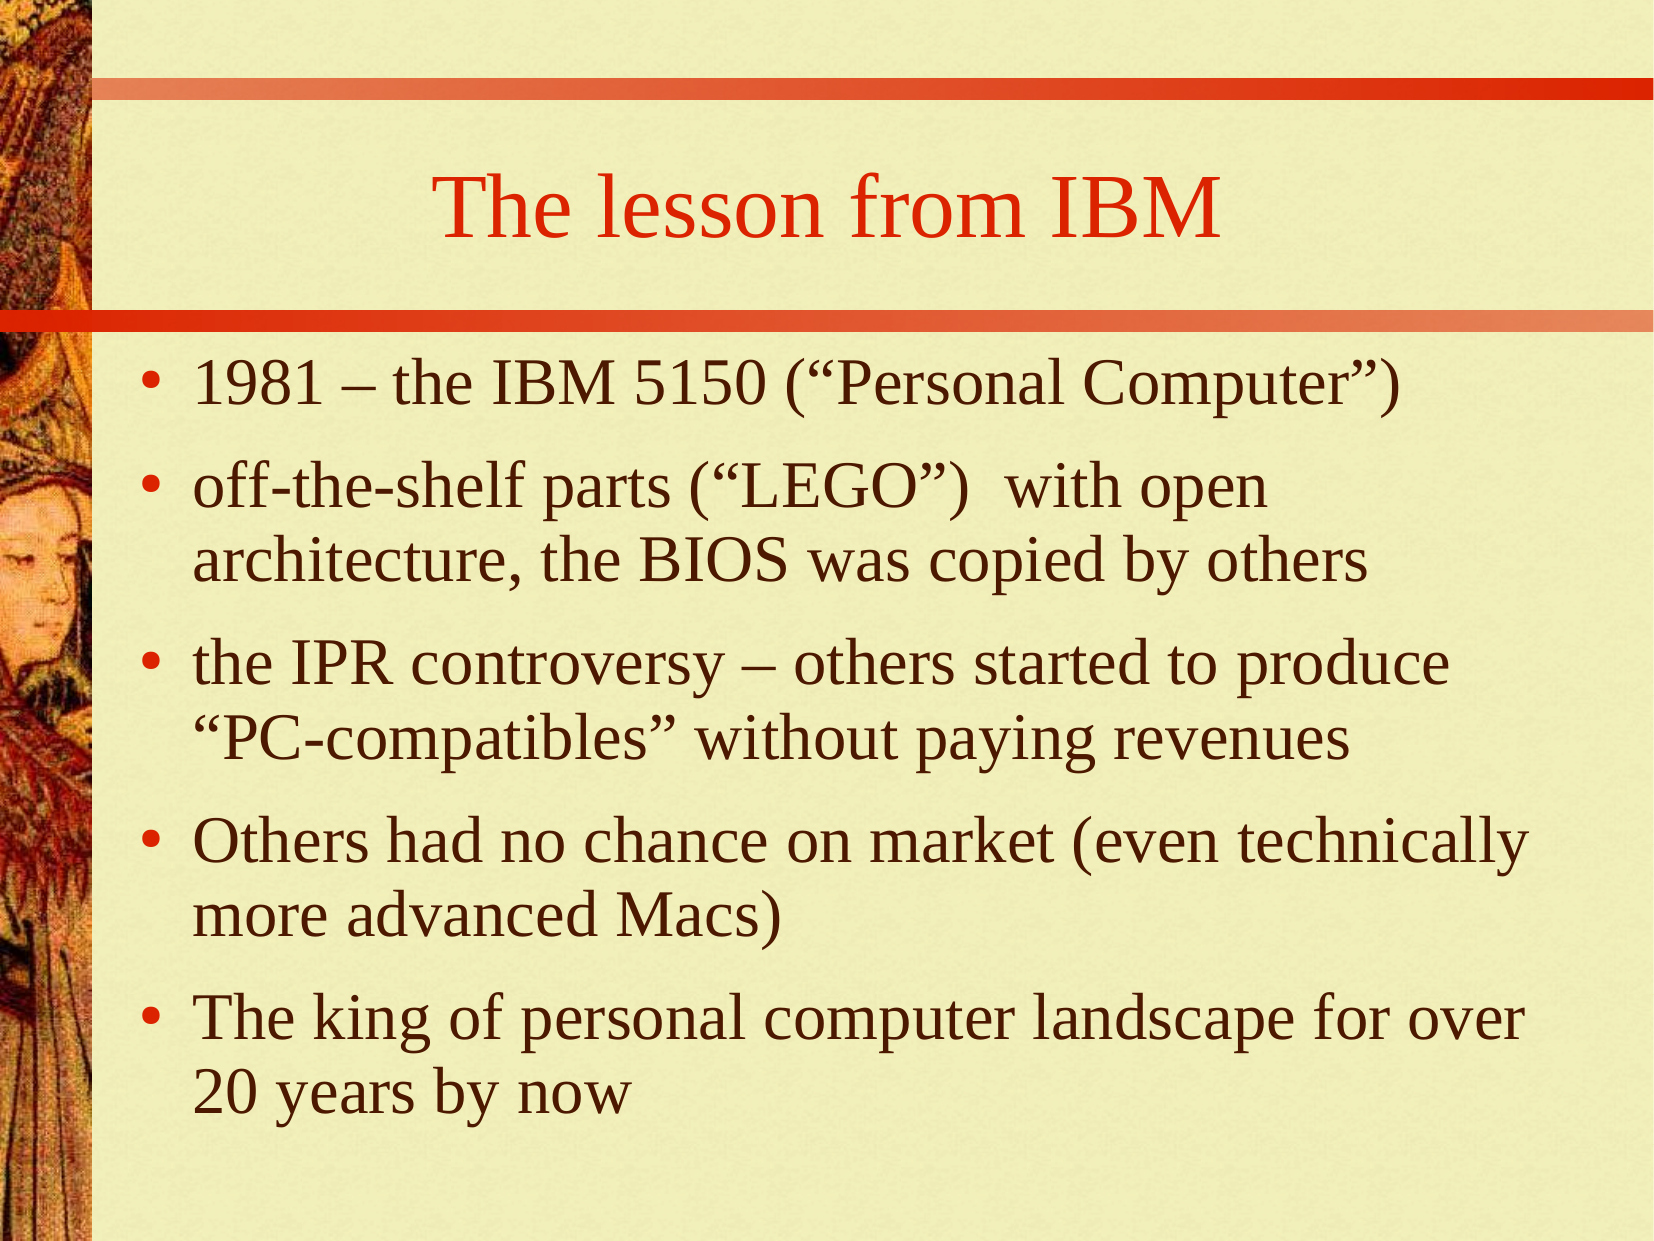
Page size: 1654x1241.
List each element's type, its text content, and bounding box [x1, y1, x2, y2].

picture [0, 0, 1654, 310]
title The lesson from IBM [121, 102, 1534, 311]
list 1981 – the IBM 5150 (“Personal Computer”) off-the-shelf parts (“LEGO”) with open architecture, the BIOS was copied by others the IPR controversy – others started to produce “PC-compatibles” without paying revenues Others had no chance on market (even technically more advanced Macs) The king of personal computer landscape for over 20 years by now [121, 344, 1534, 1129]
picture [0, 332, 1654, 1241]
